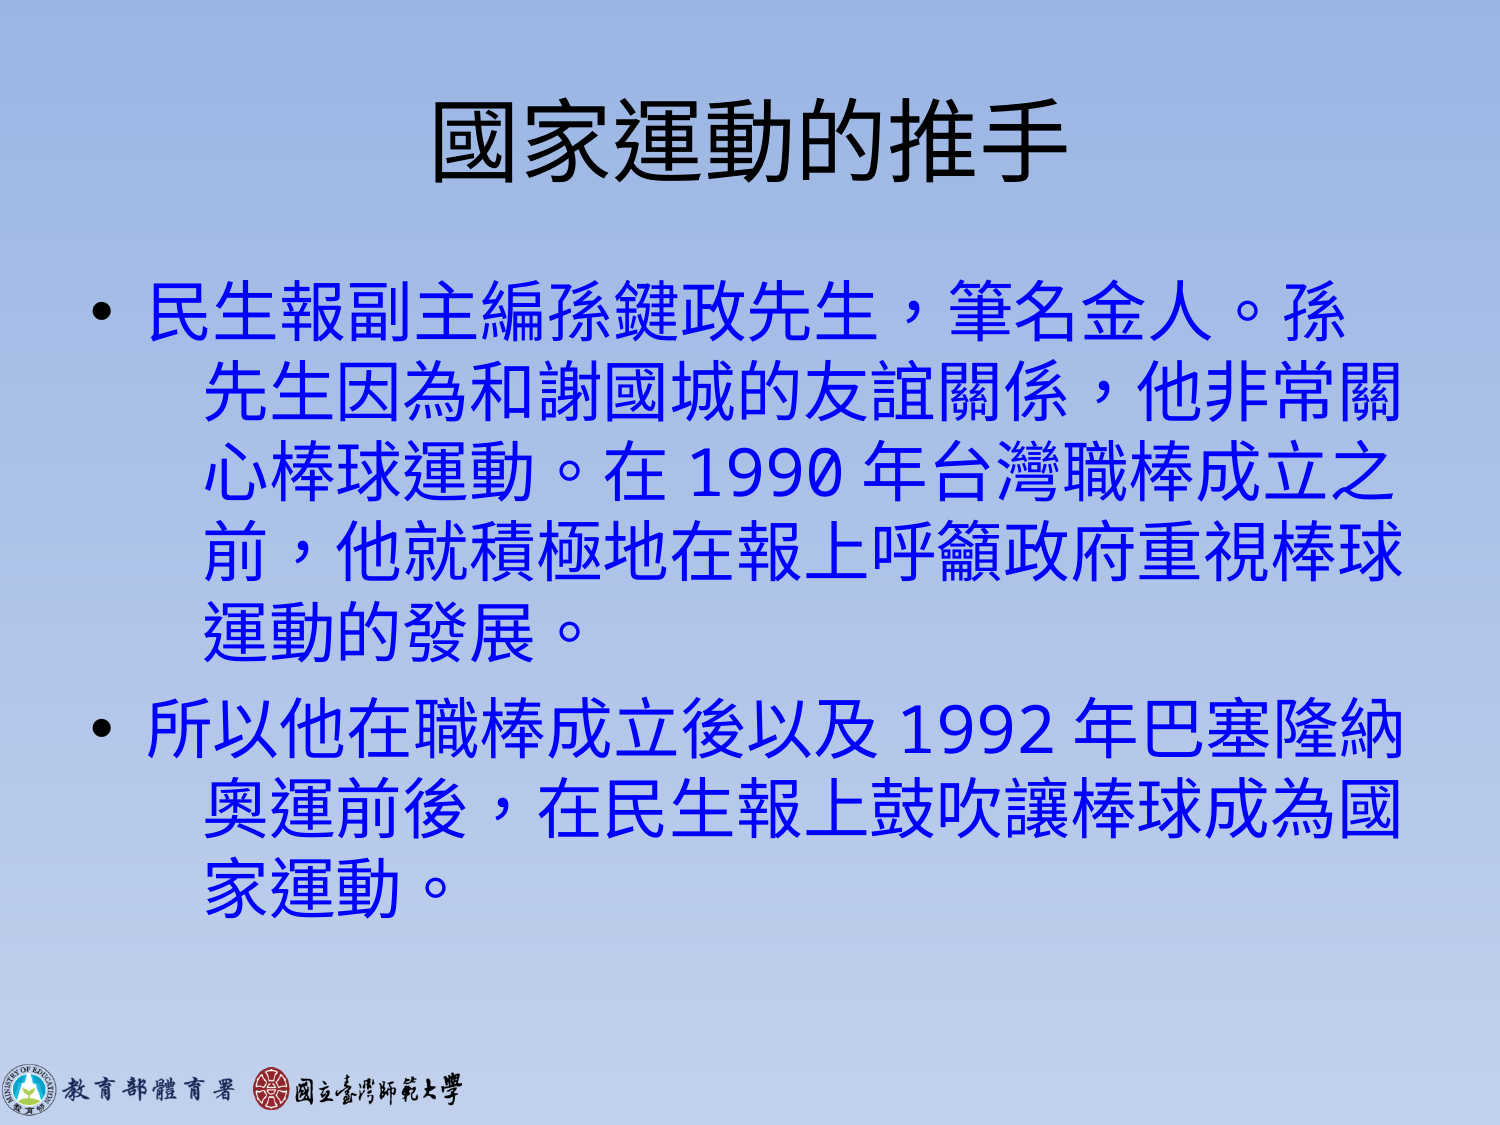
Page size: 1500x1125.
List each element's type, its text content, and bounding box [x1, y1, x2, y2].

title 國家運動的推手 [75, 45, 1426, 233]
list 民生報副主編孫鍵政先生，筆名金人。孫先生因為和謝國城的友誼關係，他非常關心棒球運動。在1990年台灣職棒成立之前，他就積極地在報上呼籲政府重視棒球運動的發展。 所以他在職棒成立後以及1992年巴塞隆納奧運前後，在民生報上鼓吹讓棒球成為國家運動。 [75, 262, 1426, 1005]
